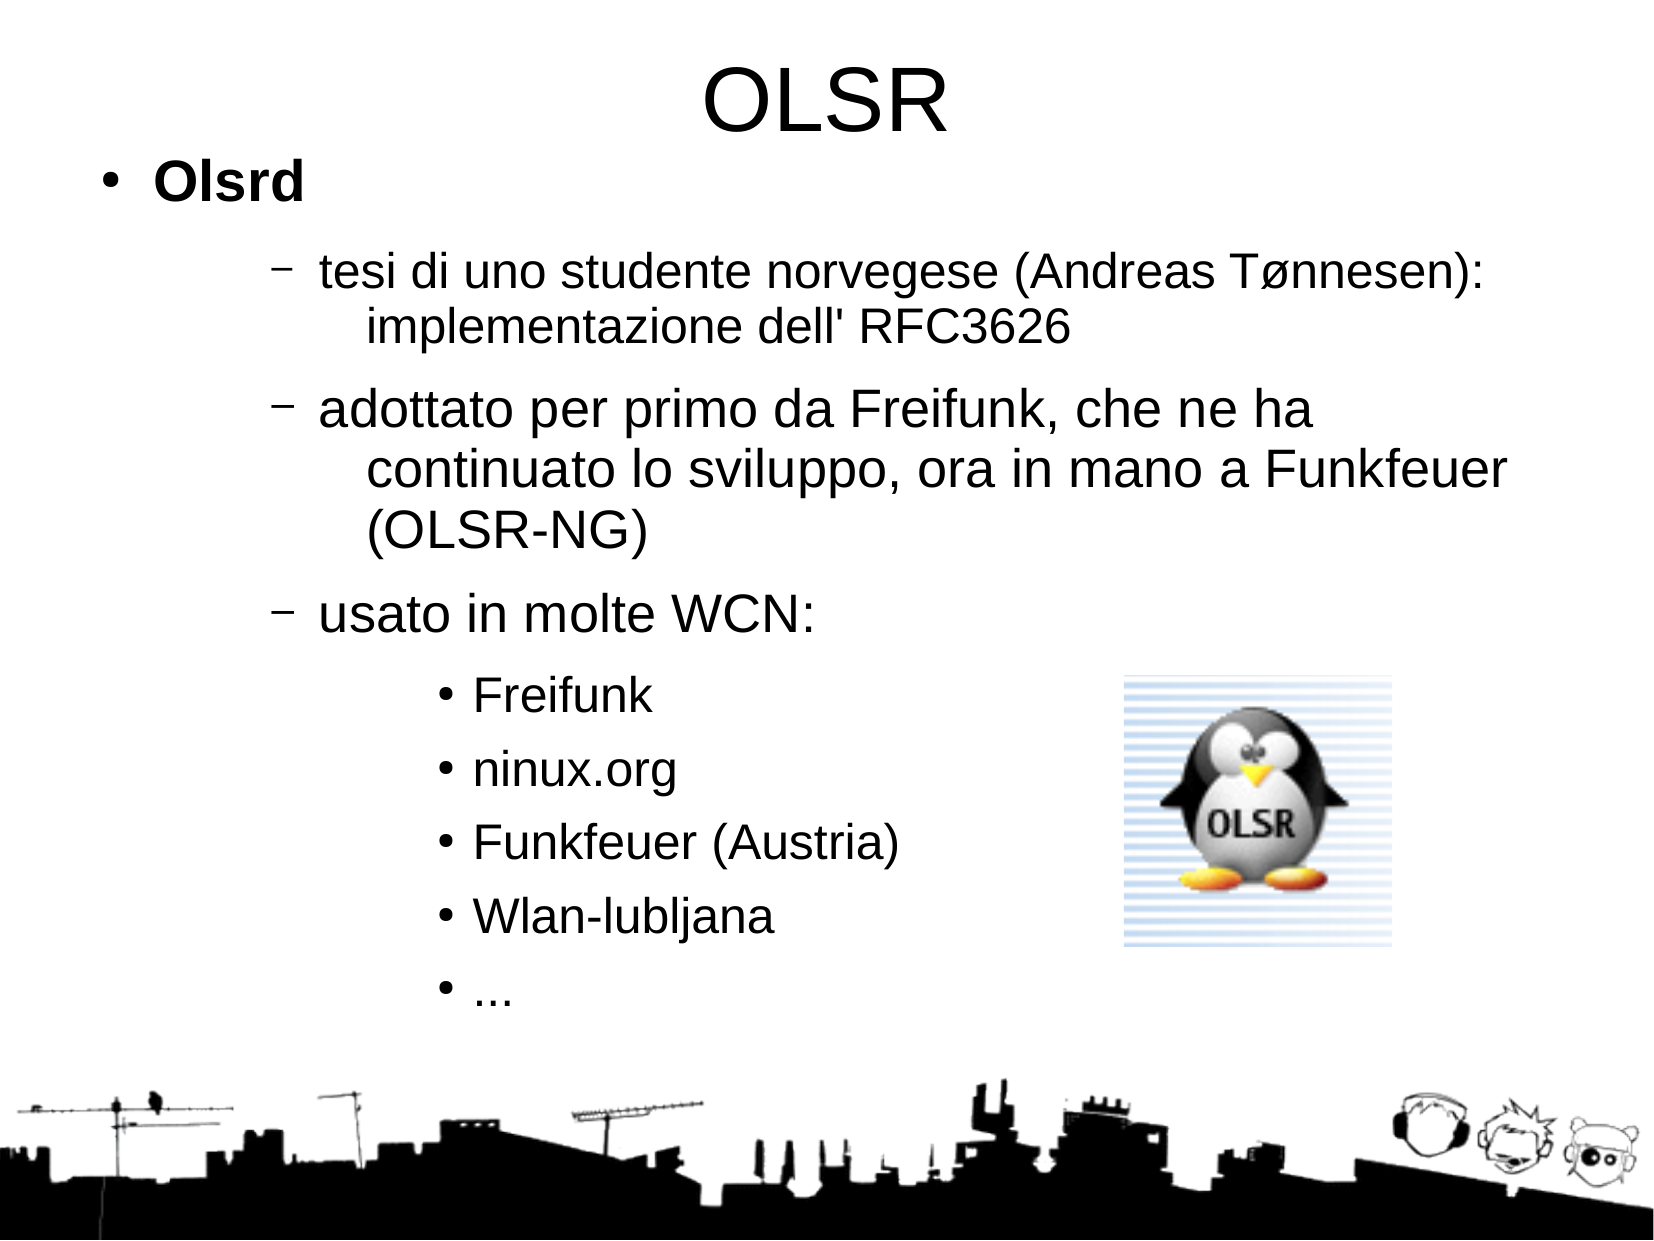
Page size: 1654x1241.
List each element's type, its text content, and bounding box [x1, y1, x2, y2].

picture [0, 1077, 1654, 1240]
title OLSR [82, 3, 1571, 148]
list Olsrd tesi di uno studente norvegese (Andreas Tønnesen): implementazione dell' RFC3626 adottato per primo da Freifunk, che ne ha continuato lo sviluppo, ora in mano a Funkfeuer (OLSR-NG) usato in molte WCN: Freifunk ninux.org Funkfeuer (Austria) Wlan-lubljana ... [82, 148, 1571, 1099]
picture [1123, 675, 1393, 947]
